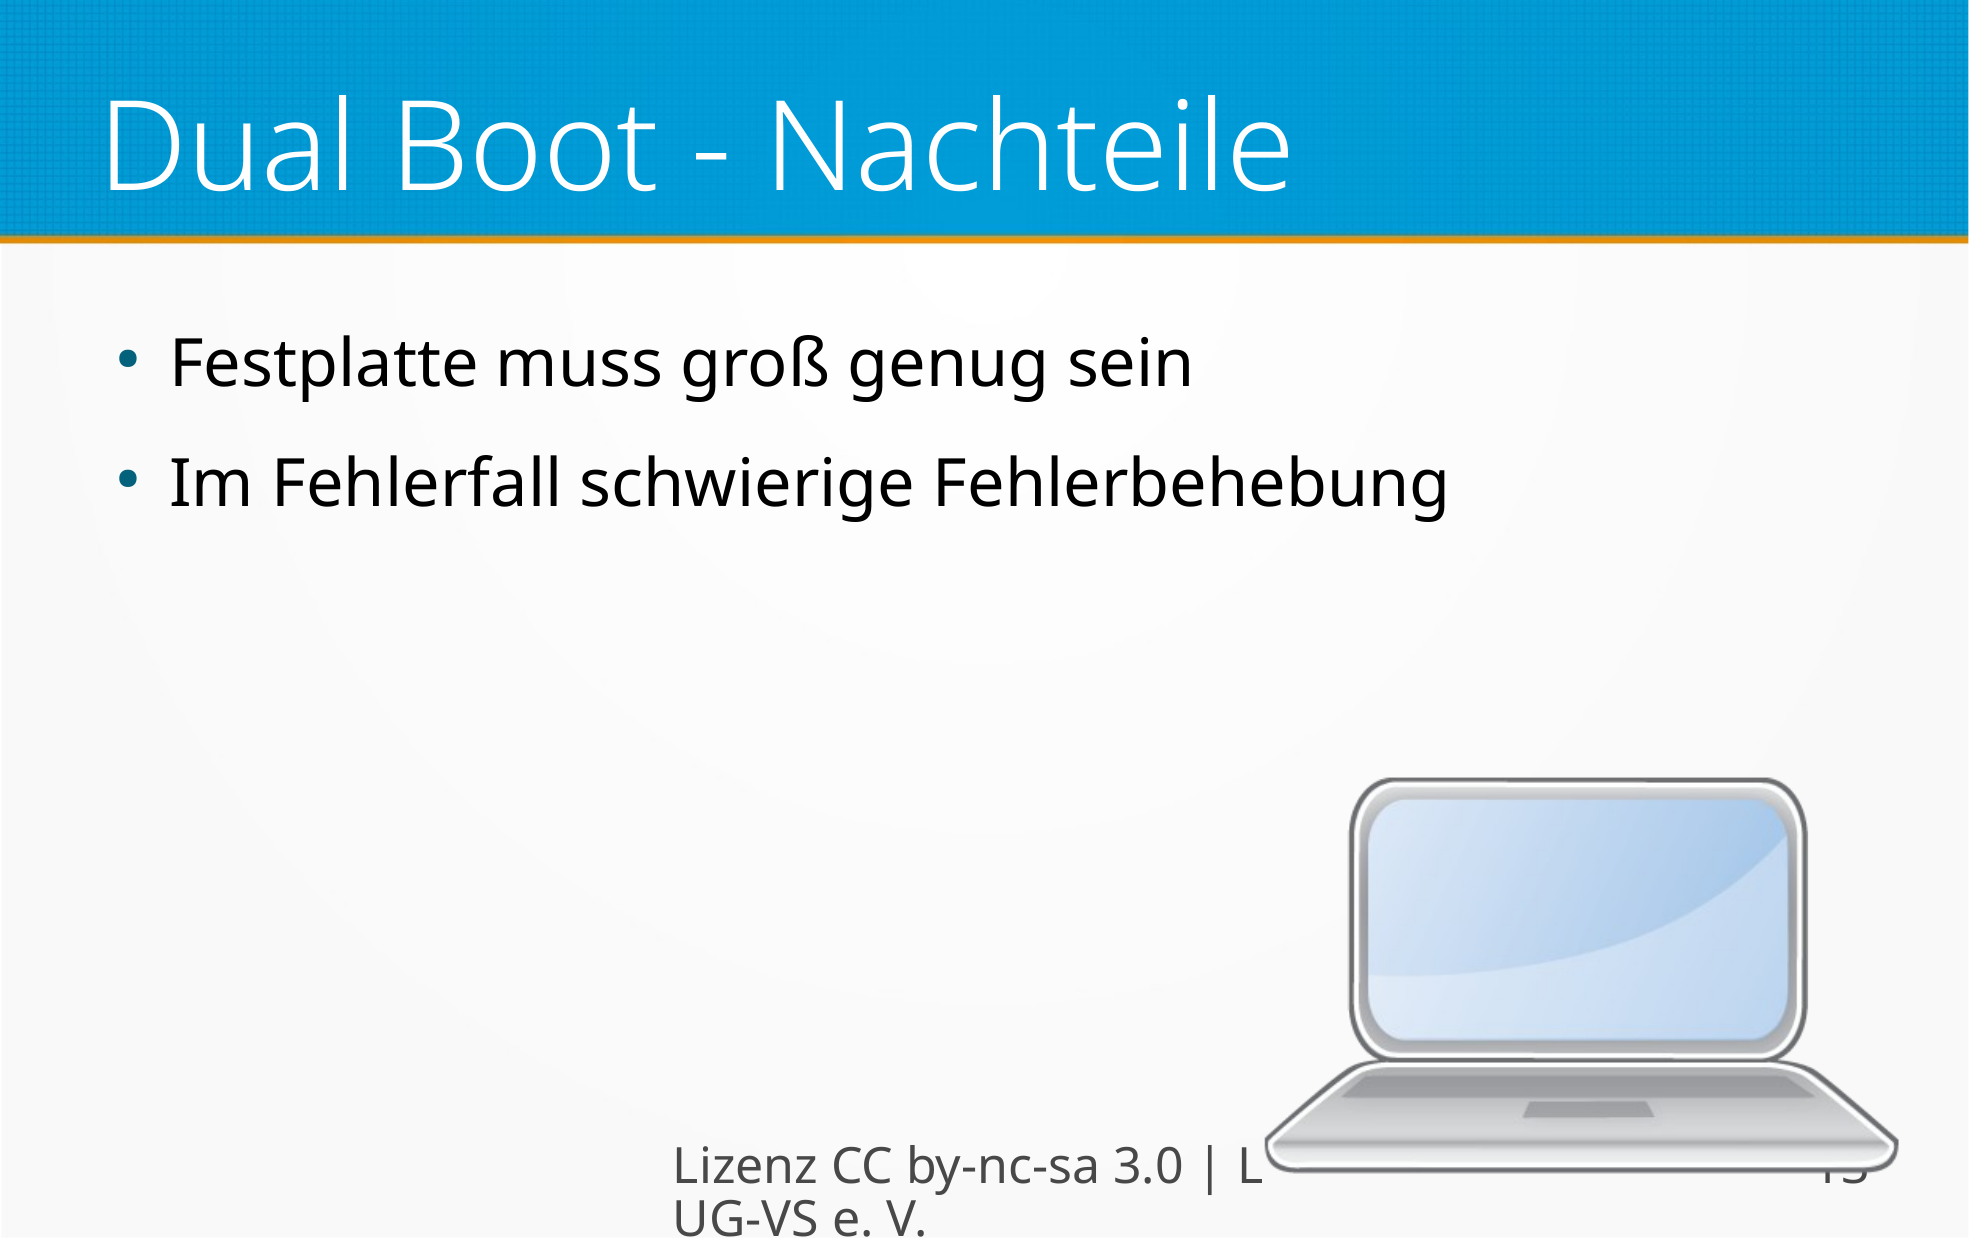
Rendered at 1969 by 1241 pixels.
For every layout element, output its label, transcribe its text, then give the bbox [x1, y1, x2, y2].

list Festplatte muss groß genug sein Im Fehlerfall schwierige Fehlerbehebung [98, 315, 1861, 1081]
picture [0, 233, 1969, 1241]
title Dual Boot - Nachteile [98, 19, 1870, 227]
